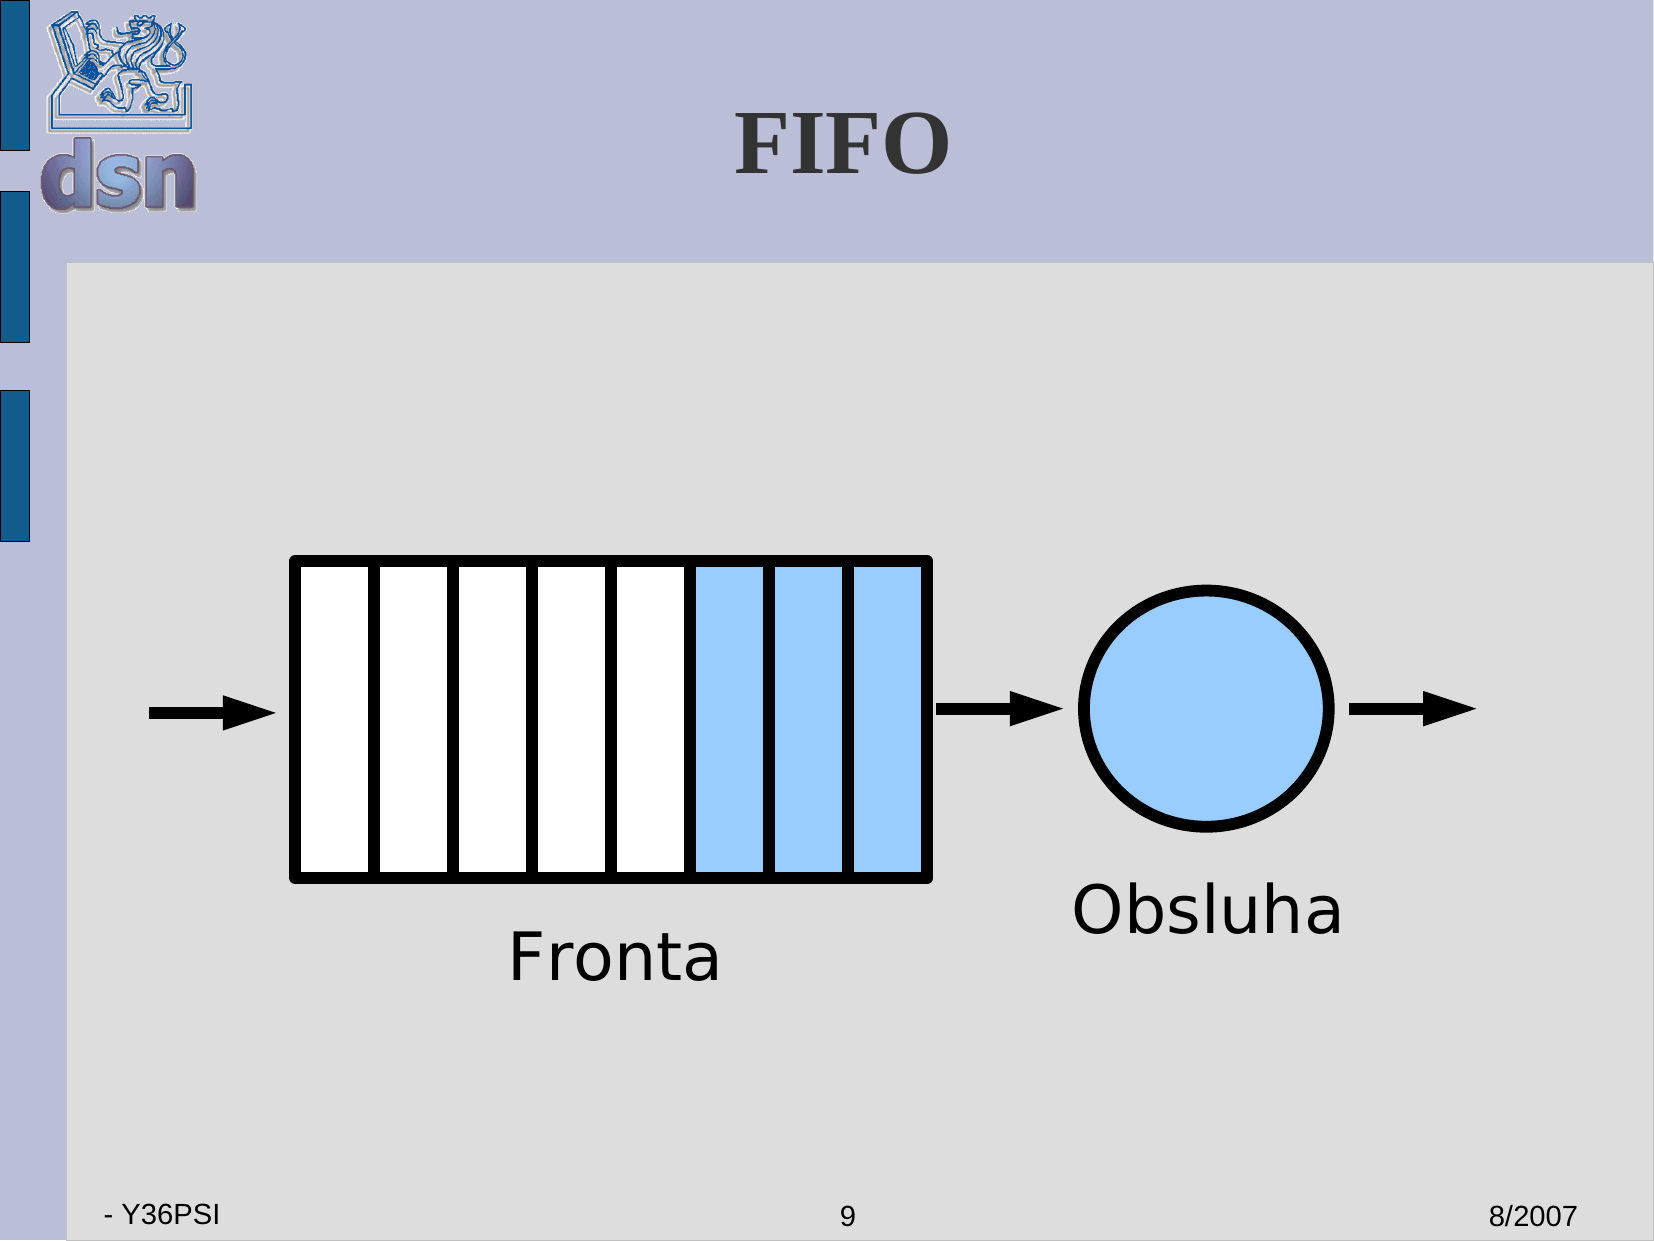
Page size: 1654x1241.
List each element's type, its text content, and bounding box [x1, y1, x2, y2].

title FIFO [210, 39, 1478, 247]
picture [10, 10, 223, 230]
text_box Obsluha [1057, 864, 1361, 957]
text_box [1083, 590, 1329, 827]
text_box Fronta [493, 910, 740, 1004]
text_box [295, 561, 928, 879]
